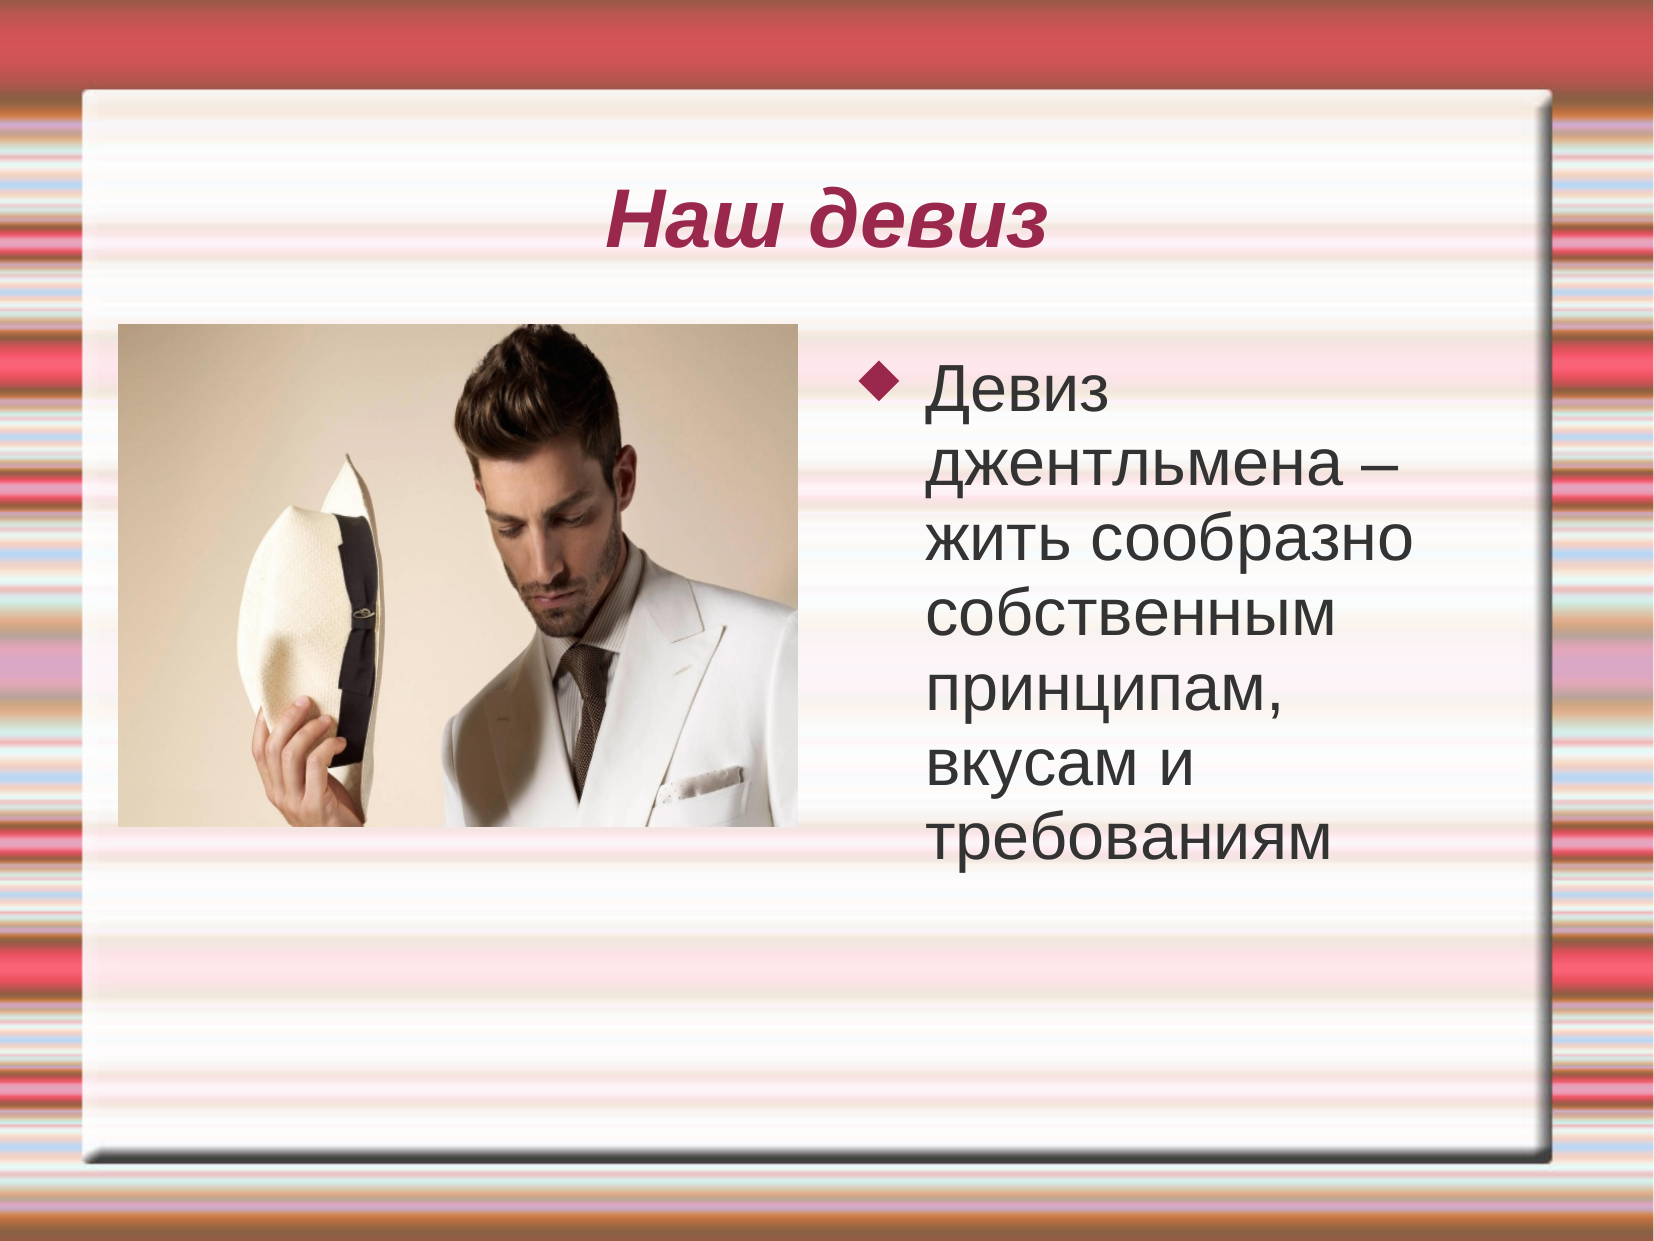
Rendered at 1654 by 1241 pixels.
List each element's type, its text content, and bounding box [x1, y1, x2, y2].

title Наш девиз [121, 122, 1534, 315]
list Девиз джентльмена – жить сообразно собственным принципам, вкусам и требованиям [842, 350, 1517, 1118]
picture [0, 0, 1654, 1241]
